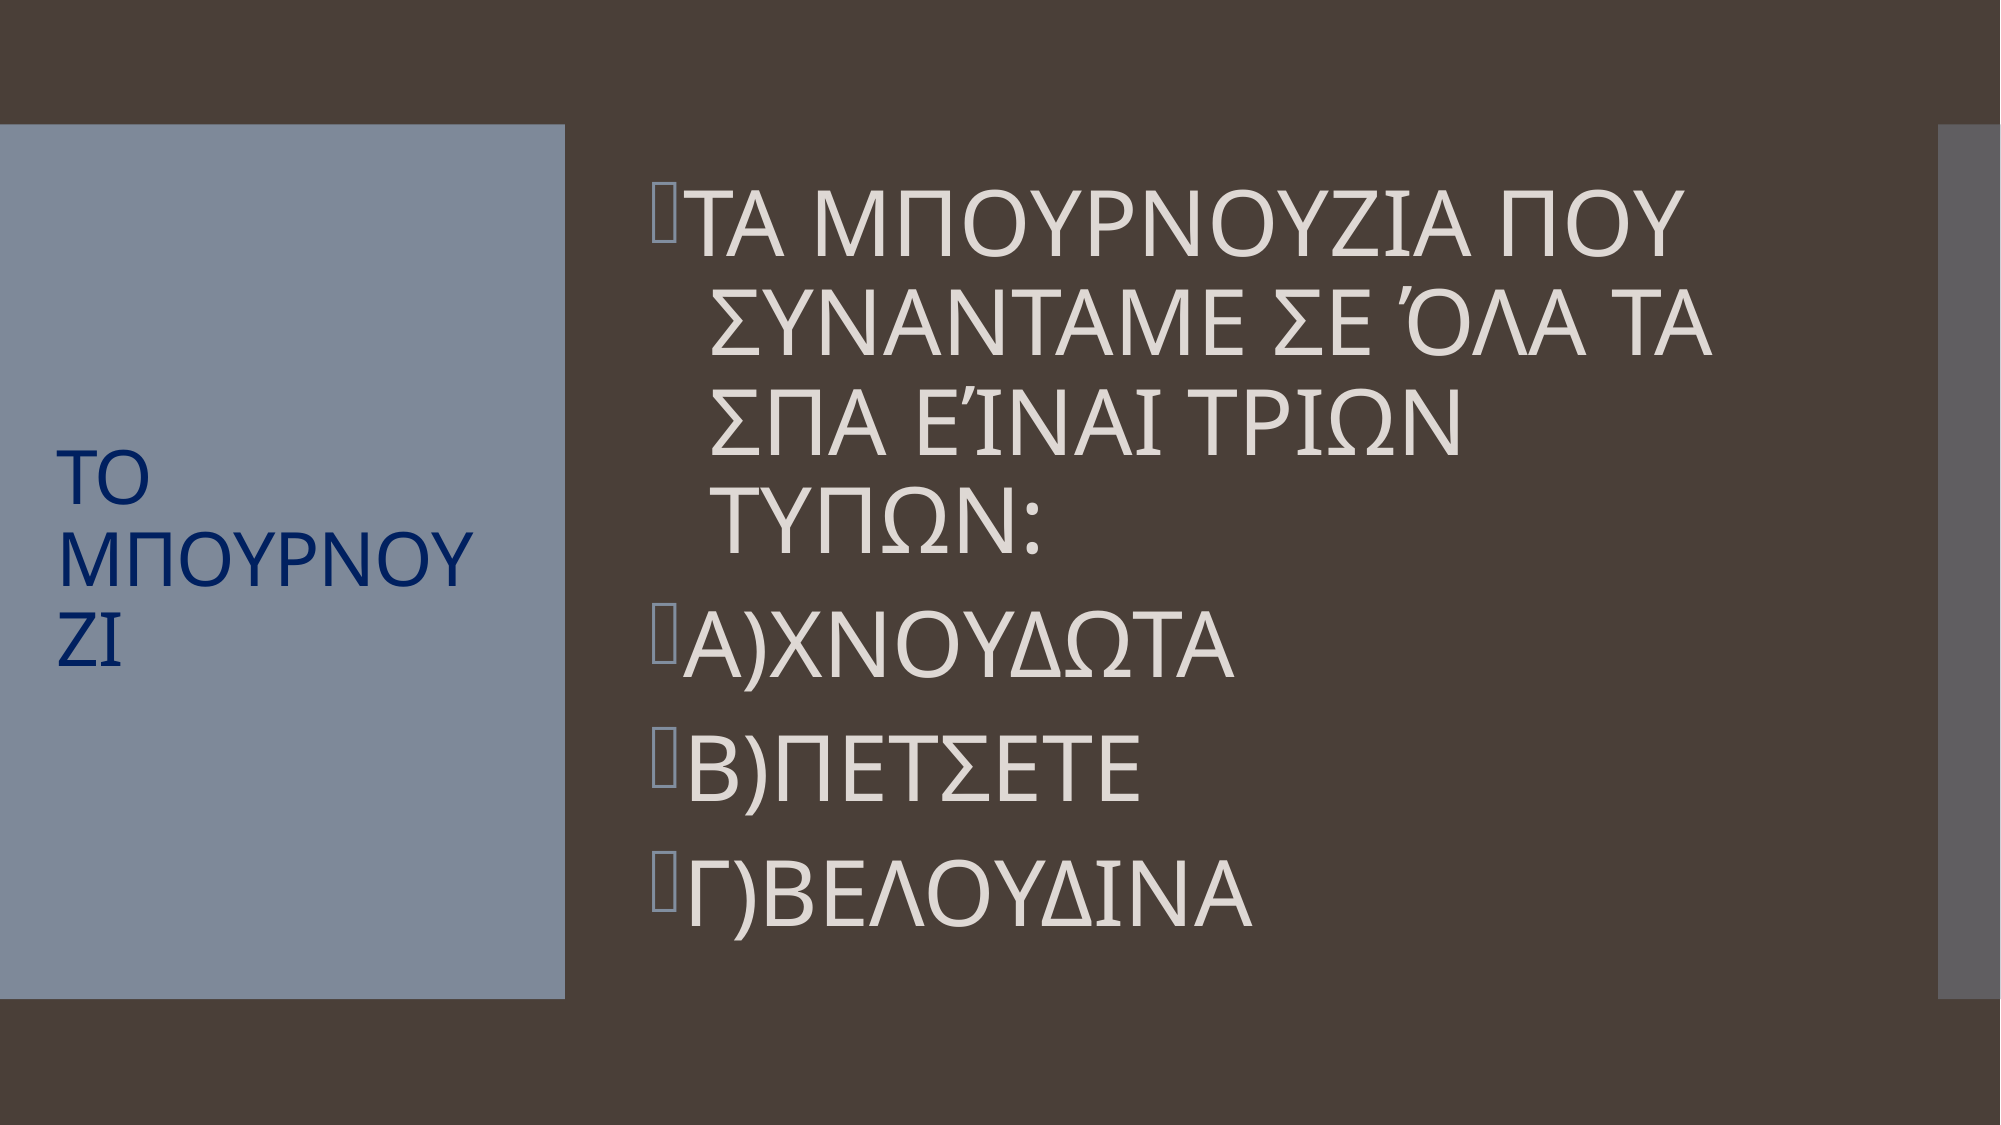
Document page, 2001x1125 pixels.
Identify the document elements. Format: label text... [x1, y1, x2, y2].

title ΤΟ ΜΠΟΥΡΝΟΥΖΙ [41, 184, 526, 940]
list ΤΑ ΜΠΟΥΡΝΟΥΖΙΑ ΠΟΥ ΣΥΝΑΝΤΑΜΕ ΣΕ ΌΛΑ ΤΑ ΣΠΑ ΕΊΝΑΙ ΤΡΙΩΝ ΤΥΠΩΝ: Α)ΧΝΟΥΔΩΤΑ Β)ΠΕΤΣΕΤΕ Γ)ΒΕΛΟΥΔΙΝΑ [634, 141, 1835, 982]
